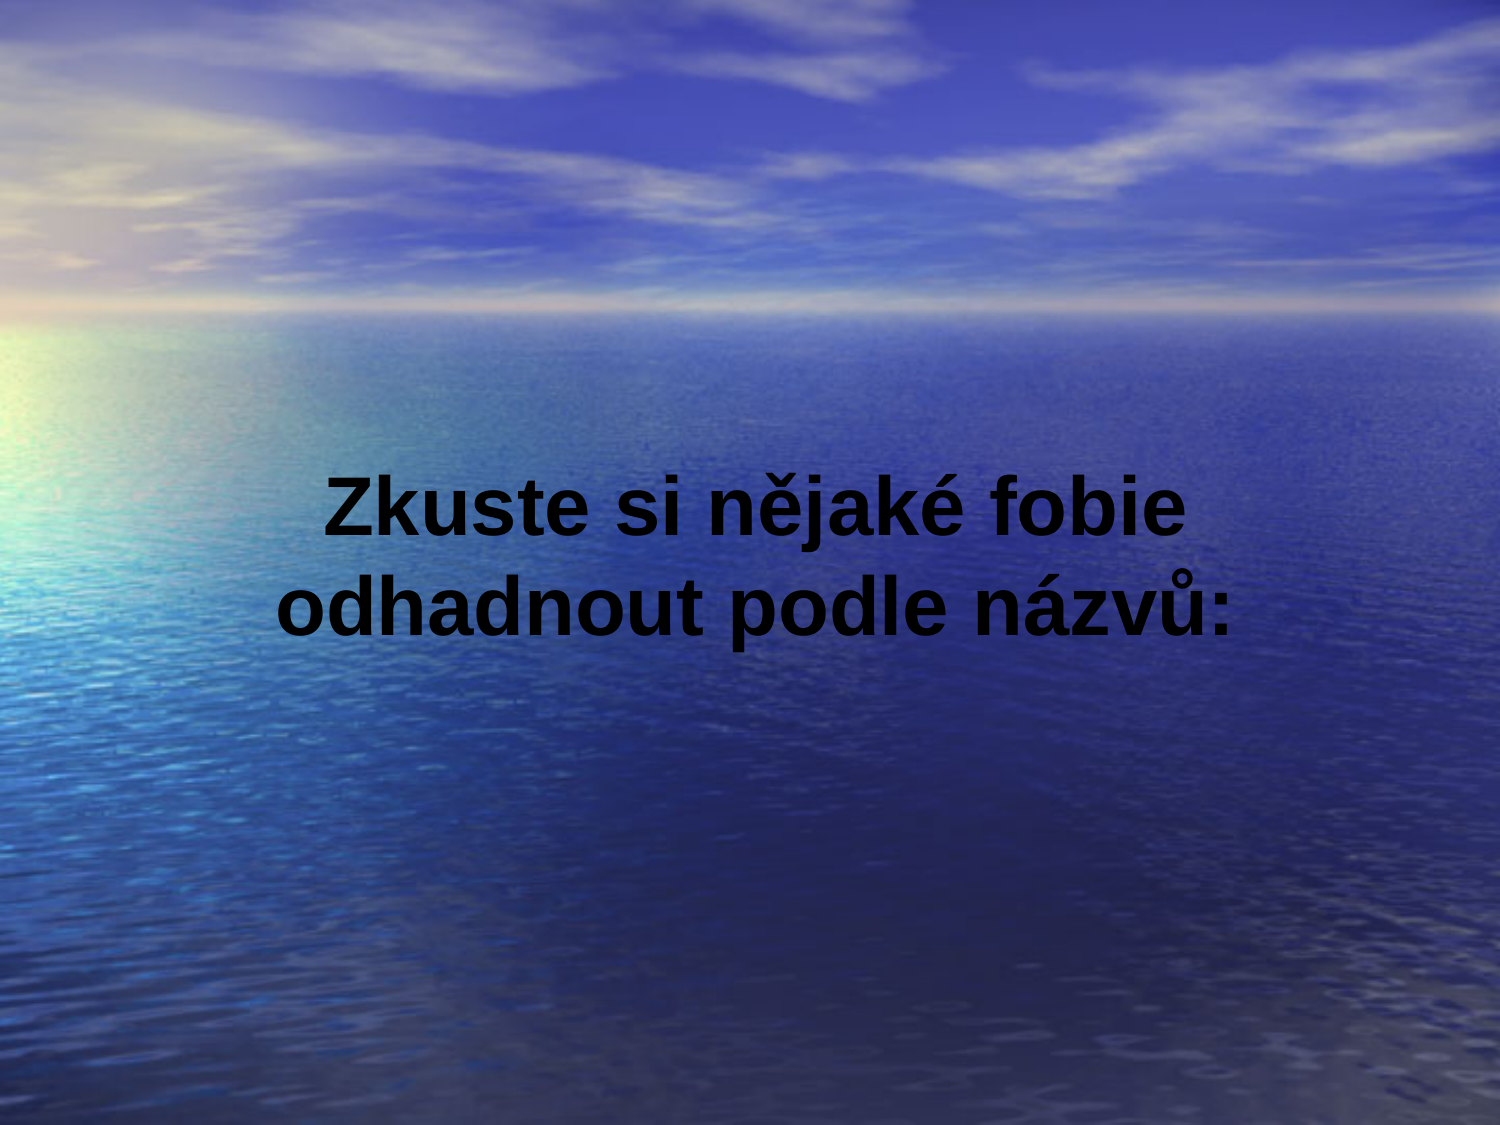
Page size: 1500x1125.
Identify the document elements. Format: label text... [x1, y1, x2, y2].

text_box Zkuste si nějaké fobie odhadnout podle názvů: [88, 444, 1424, 660]
picture [0, 0, 1500, 1125]
